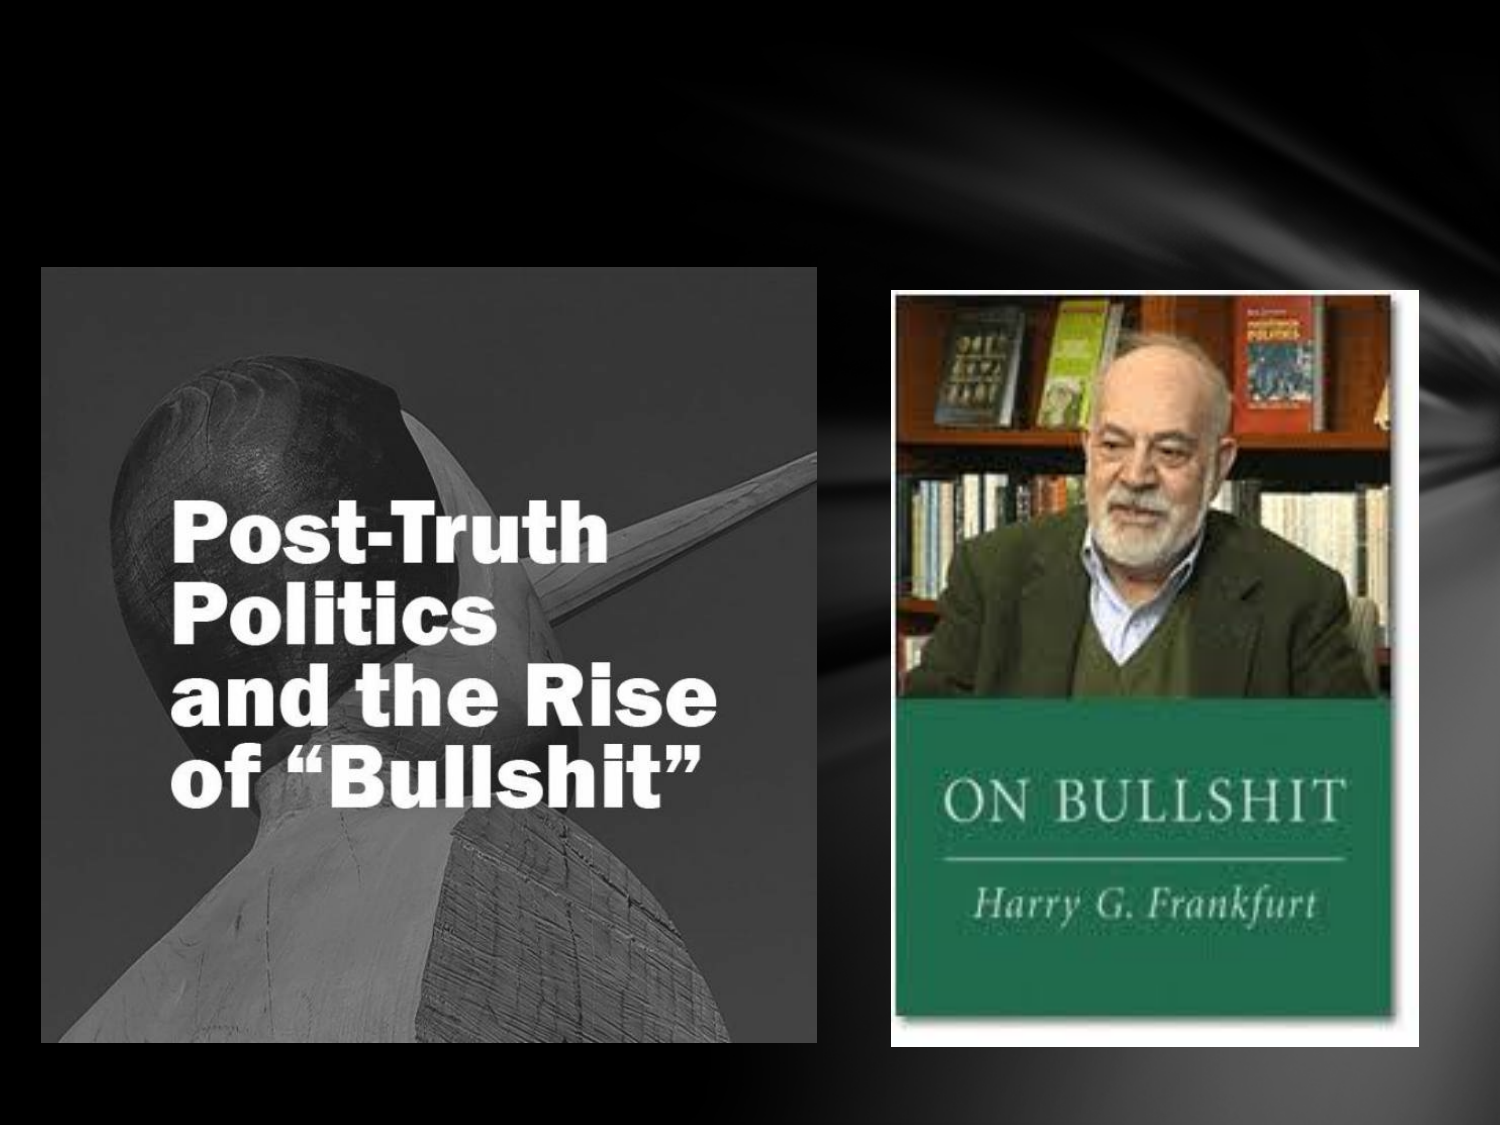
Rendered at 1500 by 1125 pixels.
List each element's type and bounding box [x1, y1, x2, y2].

picture [41, 267, 817, 1043]
picture [891, 290, 1419, 1047]
